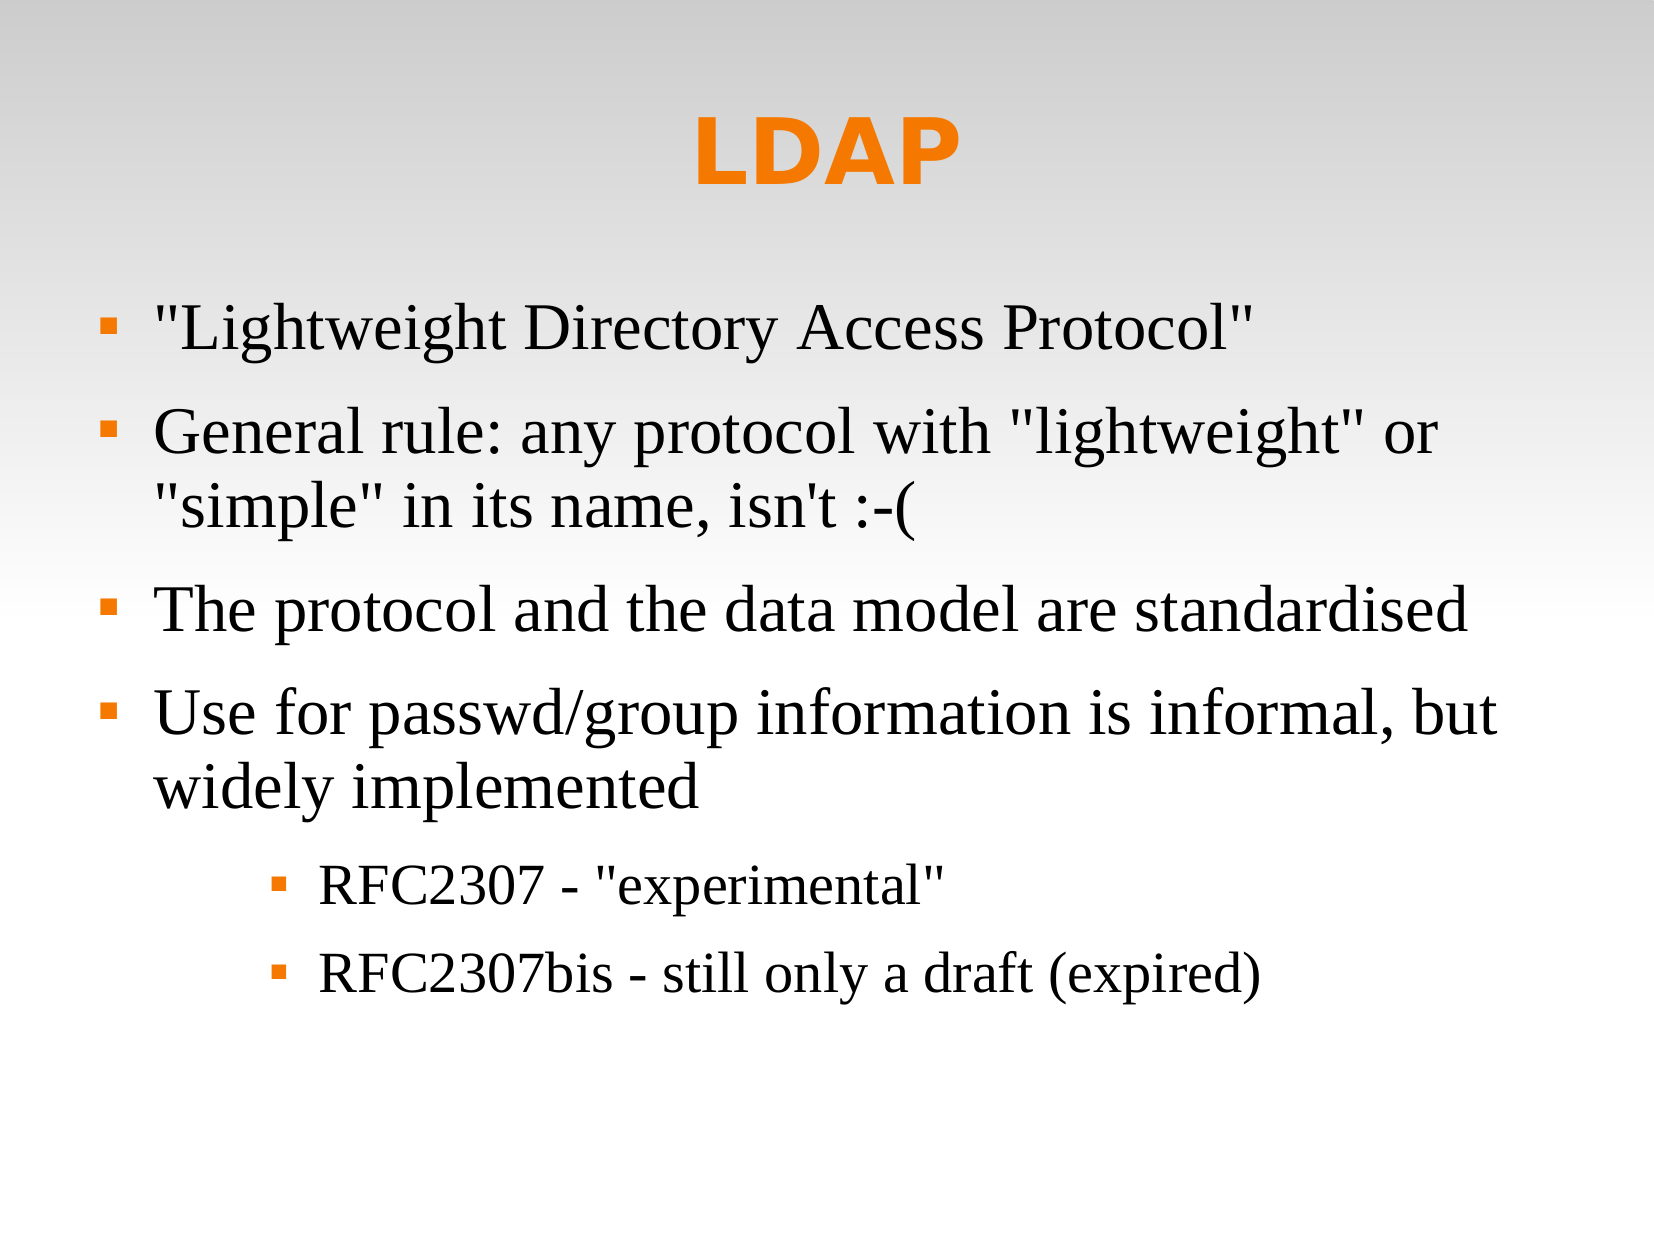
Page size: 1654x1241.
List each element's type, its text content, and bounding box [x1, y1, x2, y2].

title LDAP [82, 49, 1571, 257]
list "Lightweight Directory Access Protocol" General rule: any protocol with "lightweight" or "simple" in its name, isn't :-( The protocol and the data model are standardised Use for passwd/group information is informal, but widely implemented RFC2307 - "experimental" RFC2307bis - still only a draft (expired) [82, 290, 1571, 1094]
